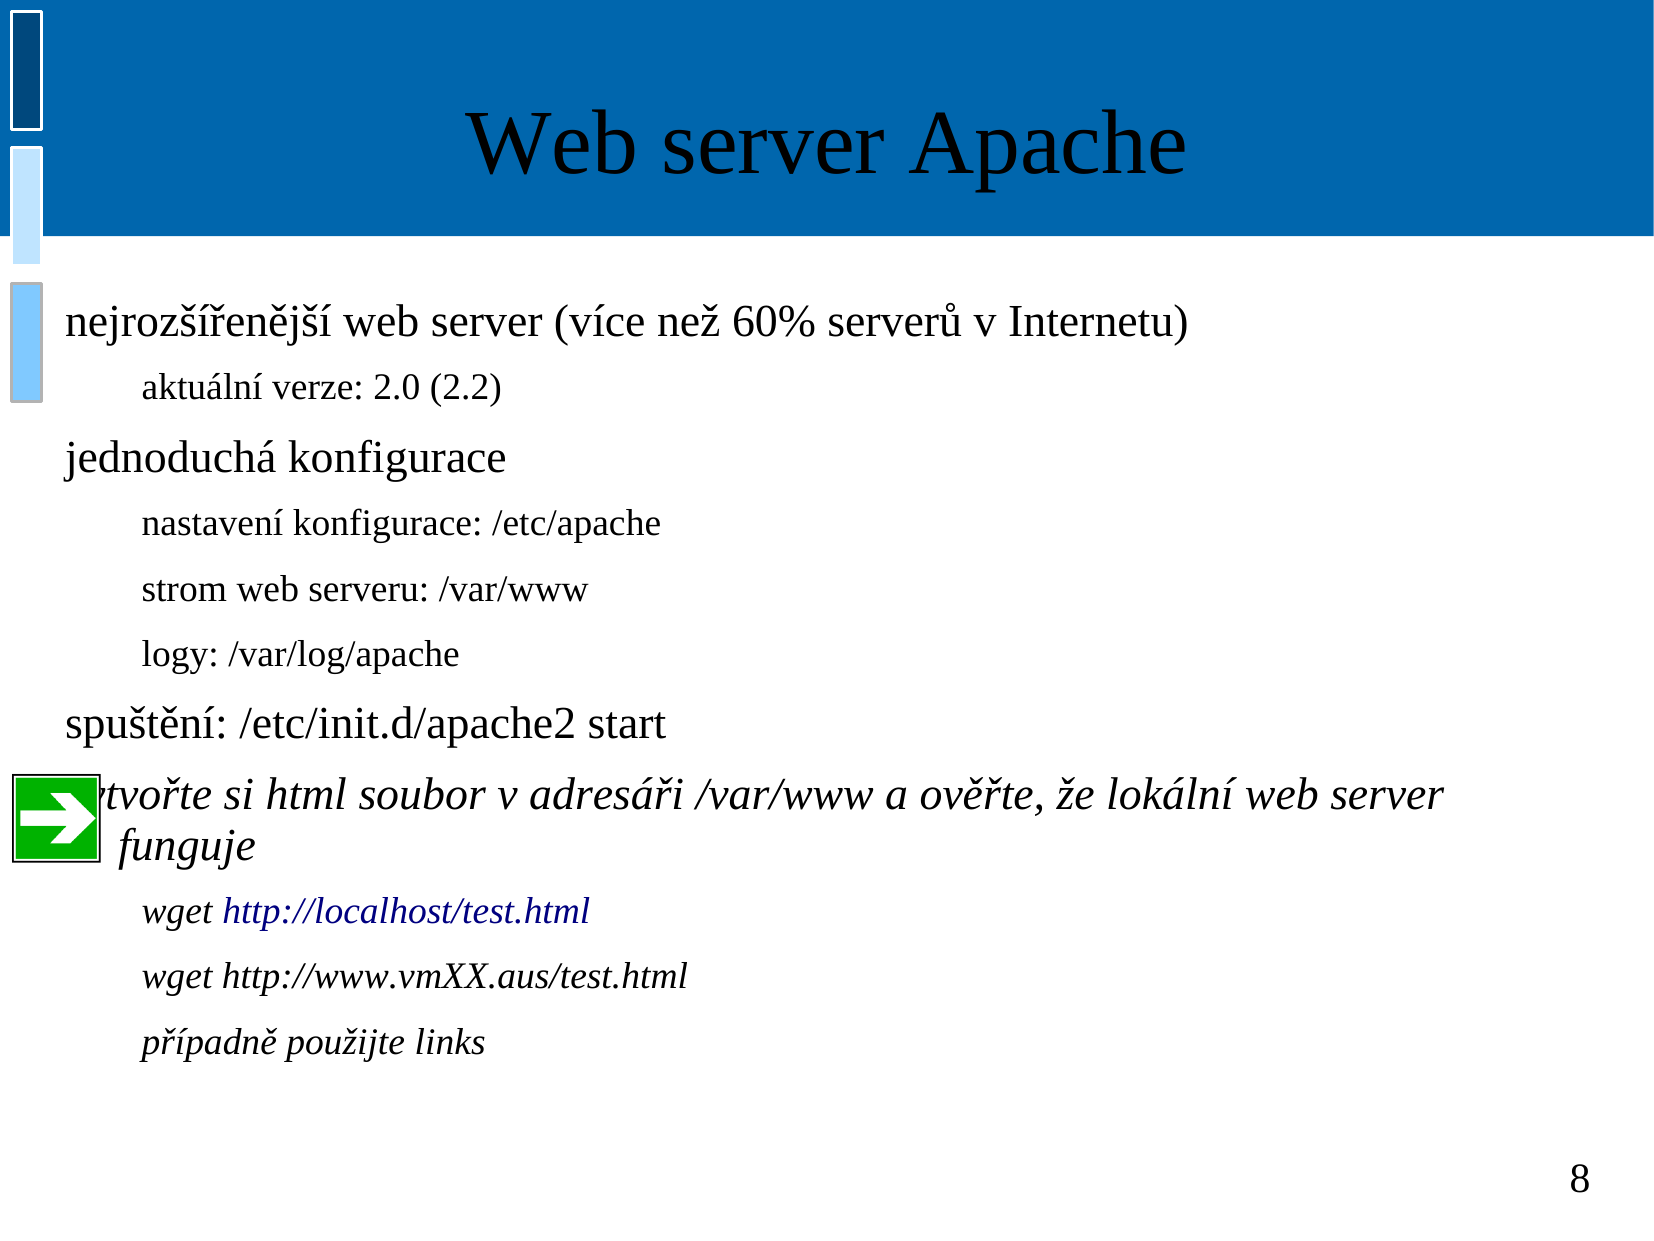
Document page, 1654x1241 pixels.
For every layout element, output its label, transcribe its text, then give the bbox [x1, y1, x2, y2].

picture [5, 767, 107, 869]
list nejrozšířenější web server (více než 60% serverů v Internetu) aktuální verze: 2.0 (2.2) jednoduchá konfigurace nastavení konfigurace: /etc/apache strom web serveru: /var/www logy: /var/log/apache spuštění: /etc/init.d/apache2 start vytvořte si html soubor v adresáři /var/www a ověřte, že lokální web server funguje wget http://localhost/test.html wget http://www.vmXX.aus/test.html případně použijte links [47, 295, 1554, 1211]
title Web server Apache [121, 49, 1534, 237]
